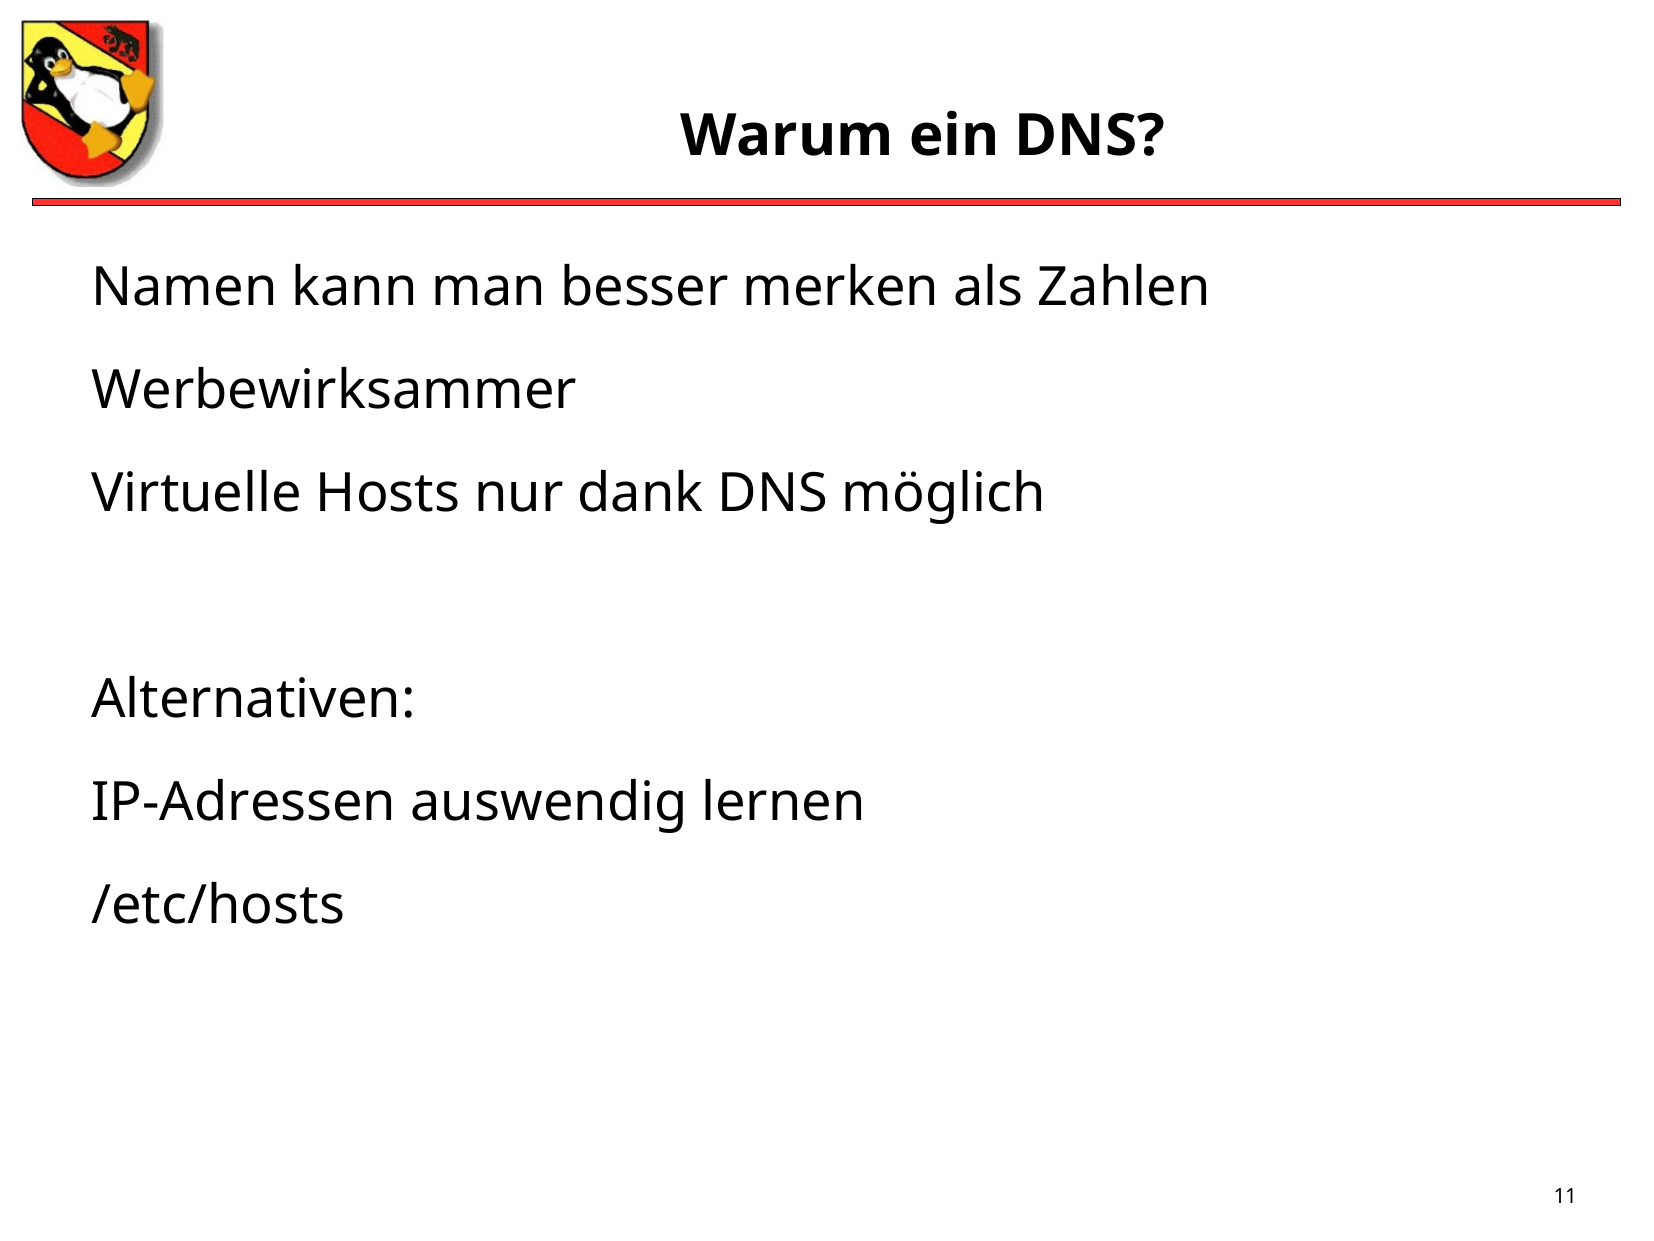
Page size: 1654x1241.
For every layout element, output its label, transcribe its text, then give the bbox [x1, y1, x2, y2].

picture [19, 18, 168, 187]
title Warum ein DNS? [250, 88, 1595, 178]
list Namen kann man besser merken als Zahlen Werbewirksammer Virtuelle Hosts nur dank DNS möglich Alternativen: IP-Adressen auswendig lernen /etc/hosts [73, 247, 1610, 1152]
